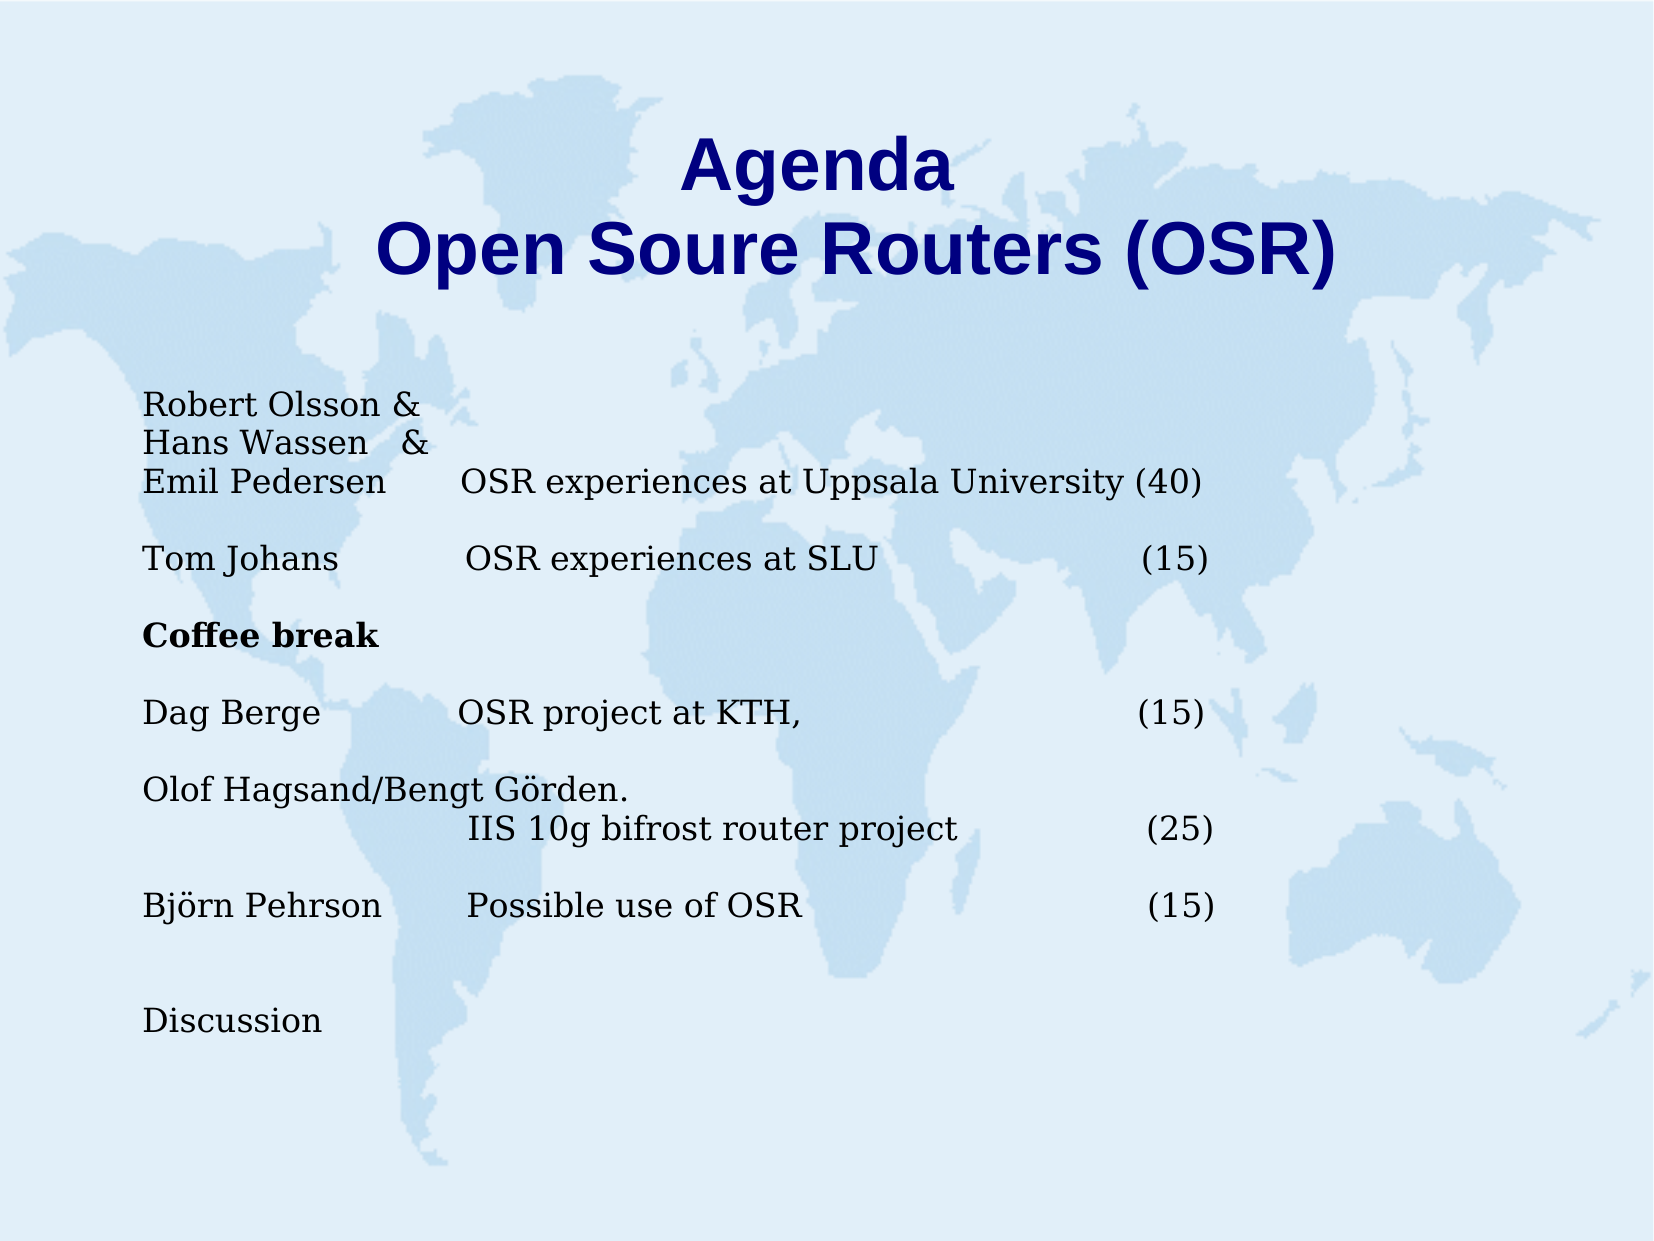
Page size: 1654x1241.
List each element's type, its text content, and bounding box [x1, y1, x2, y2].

subtitle [111, 318, 1524, 1241]
title Agenda Open Soure Routers (OSR) [121, 102, 1534, 311]
picture [0, 0, 1654, 1241]
text_box Robert Olsson & Hans Wassen & Emil Pedersen OSR experiences at Uppsala University (40) Tom Johans OSR experiences at SLU (15) Coffee break Dag Berge OSR project at KTH, (15) Olof Hagsand/Bengt Görden. IIS 10g bifrost router project (25) Björn Pehrson Possible use of OSR (15) Discussion [142, 385, 1407, 1080]
